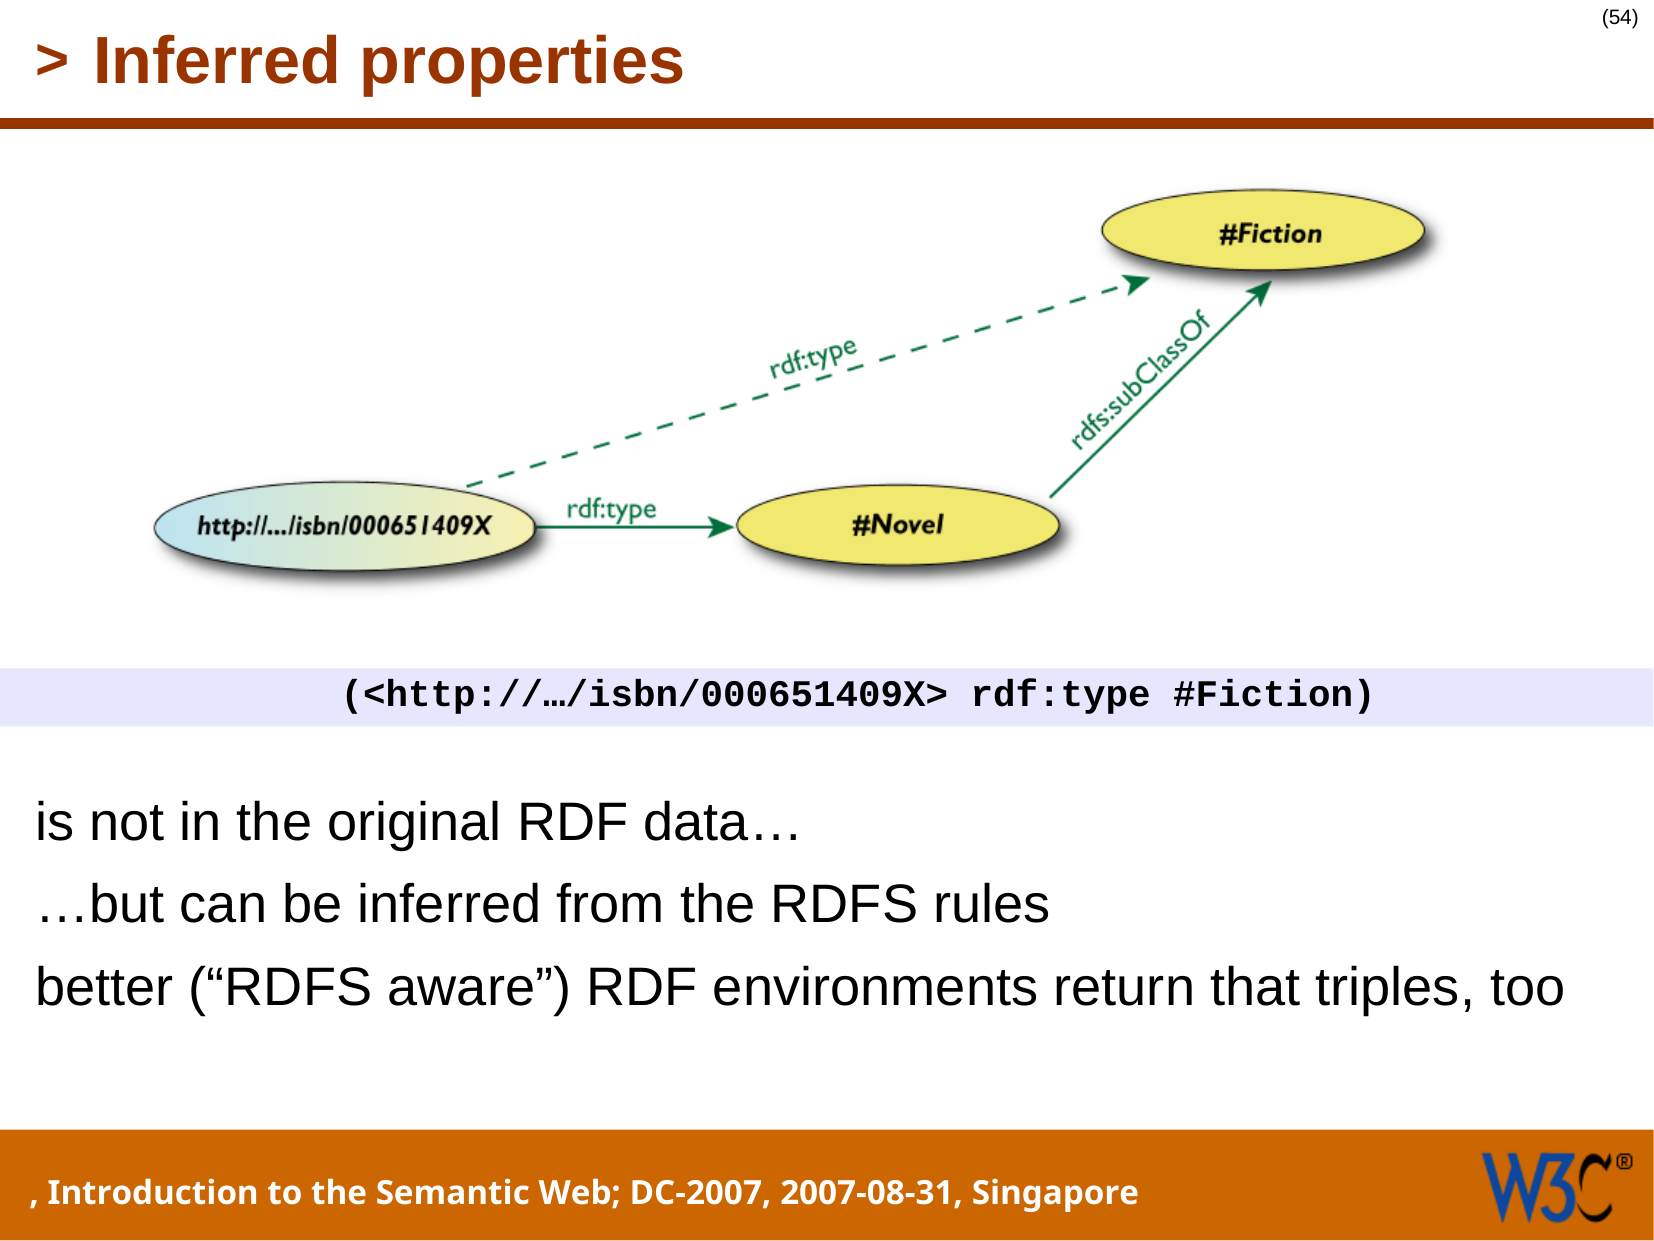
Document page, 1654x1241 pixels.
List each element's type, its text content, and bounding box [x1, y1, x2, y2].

list is not in the original RDF data… …but can be inferred from the RDFS rules better (“RDFS aware”) RDF environments return that triples, too [17, 791, 1654, 1087]
picture [142, 177, 1459, 605]
text_box (<http://…/isbn/000651409X> rdf:type #Fiction) [0, 668, 1654, 727]
title Inferred properties [93, 7, 1493, 111]
picture [1477, 1149, 1639, 1228]
